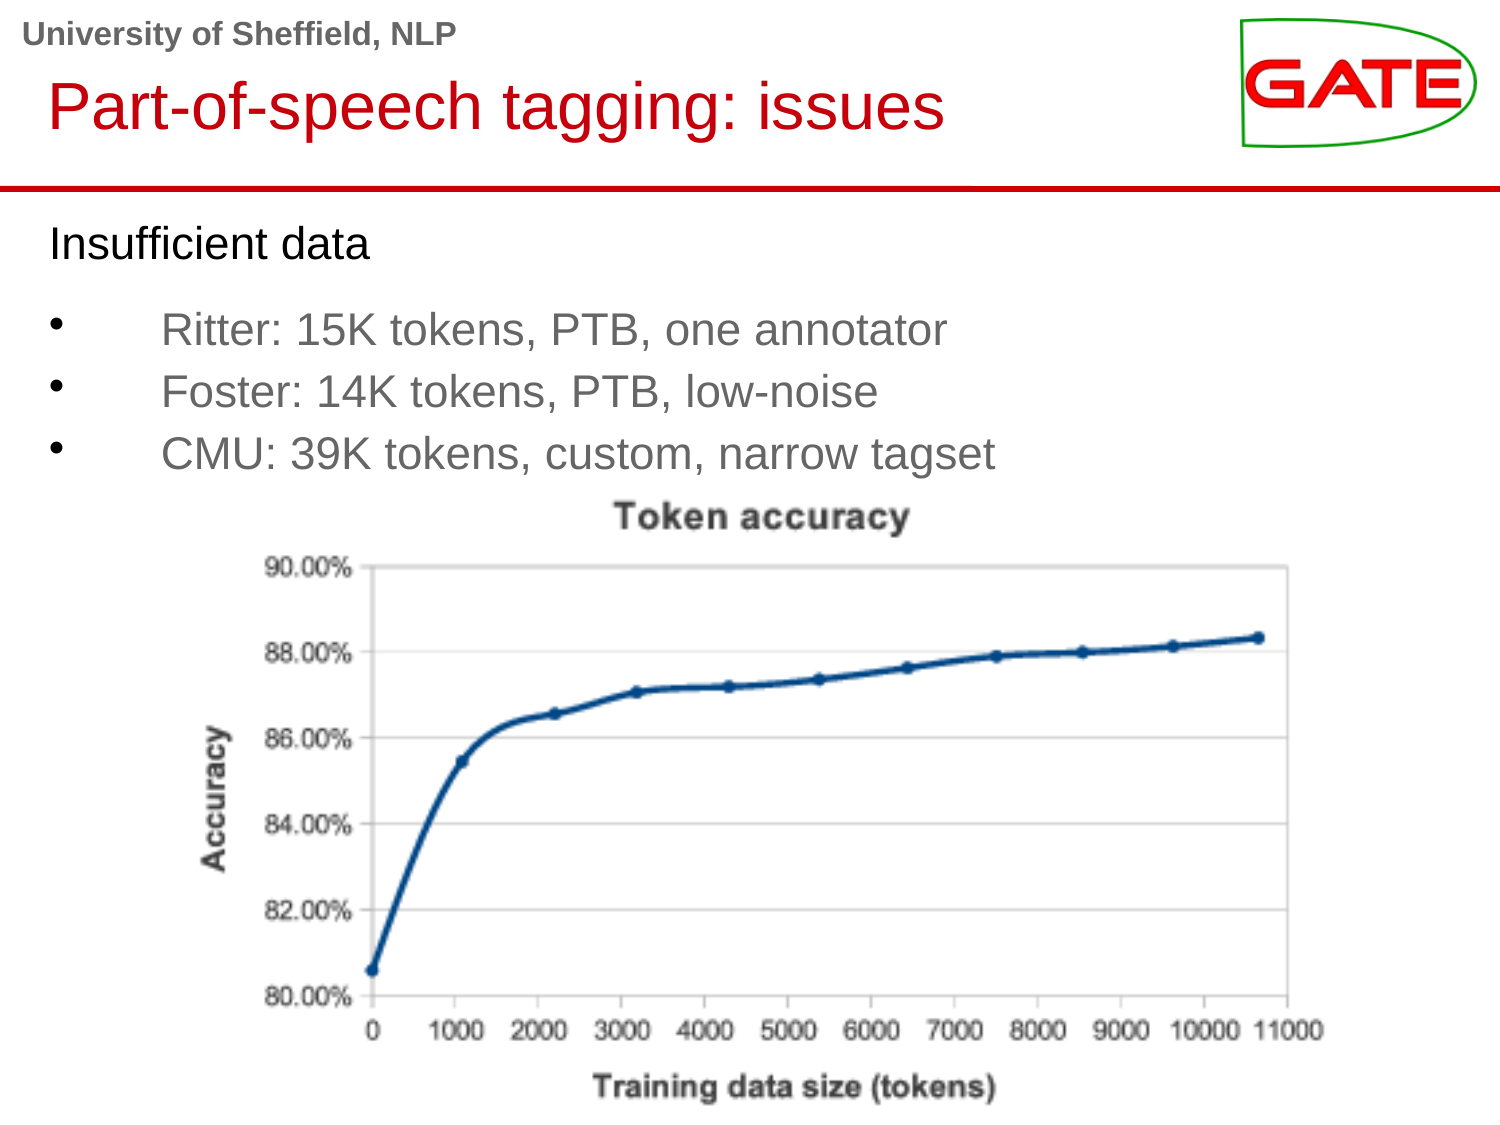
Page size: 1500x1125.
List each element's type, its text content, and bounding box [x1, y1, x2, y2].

picture [153, 1064, 1373, 1125]
text_box Part-of-speech tagging: issues [47, 47, 1267, 168]
picture [1240, 18, 1477, 148]
text_box Insufficient data Ritter: 15K tokens, PTB, one annotator Foster: 14K tokens, PTB, low-noise CMU: 39K tokens, custom, narrow tagset [47, 212, 1500, 1064]
